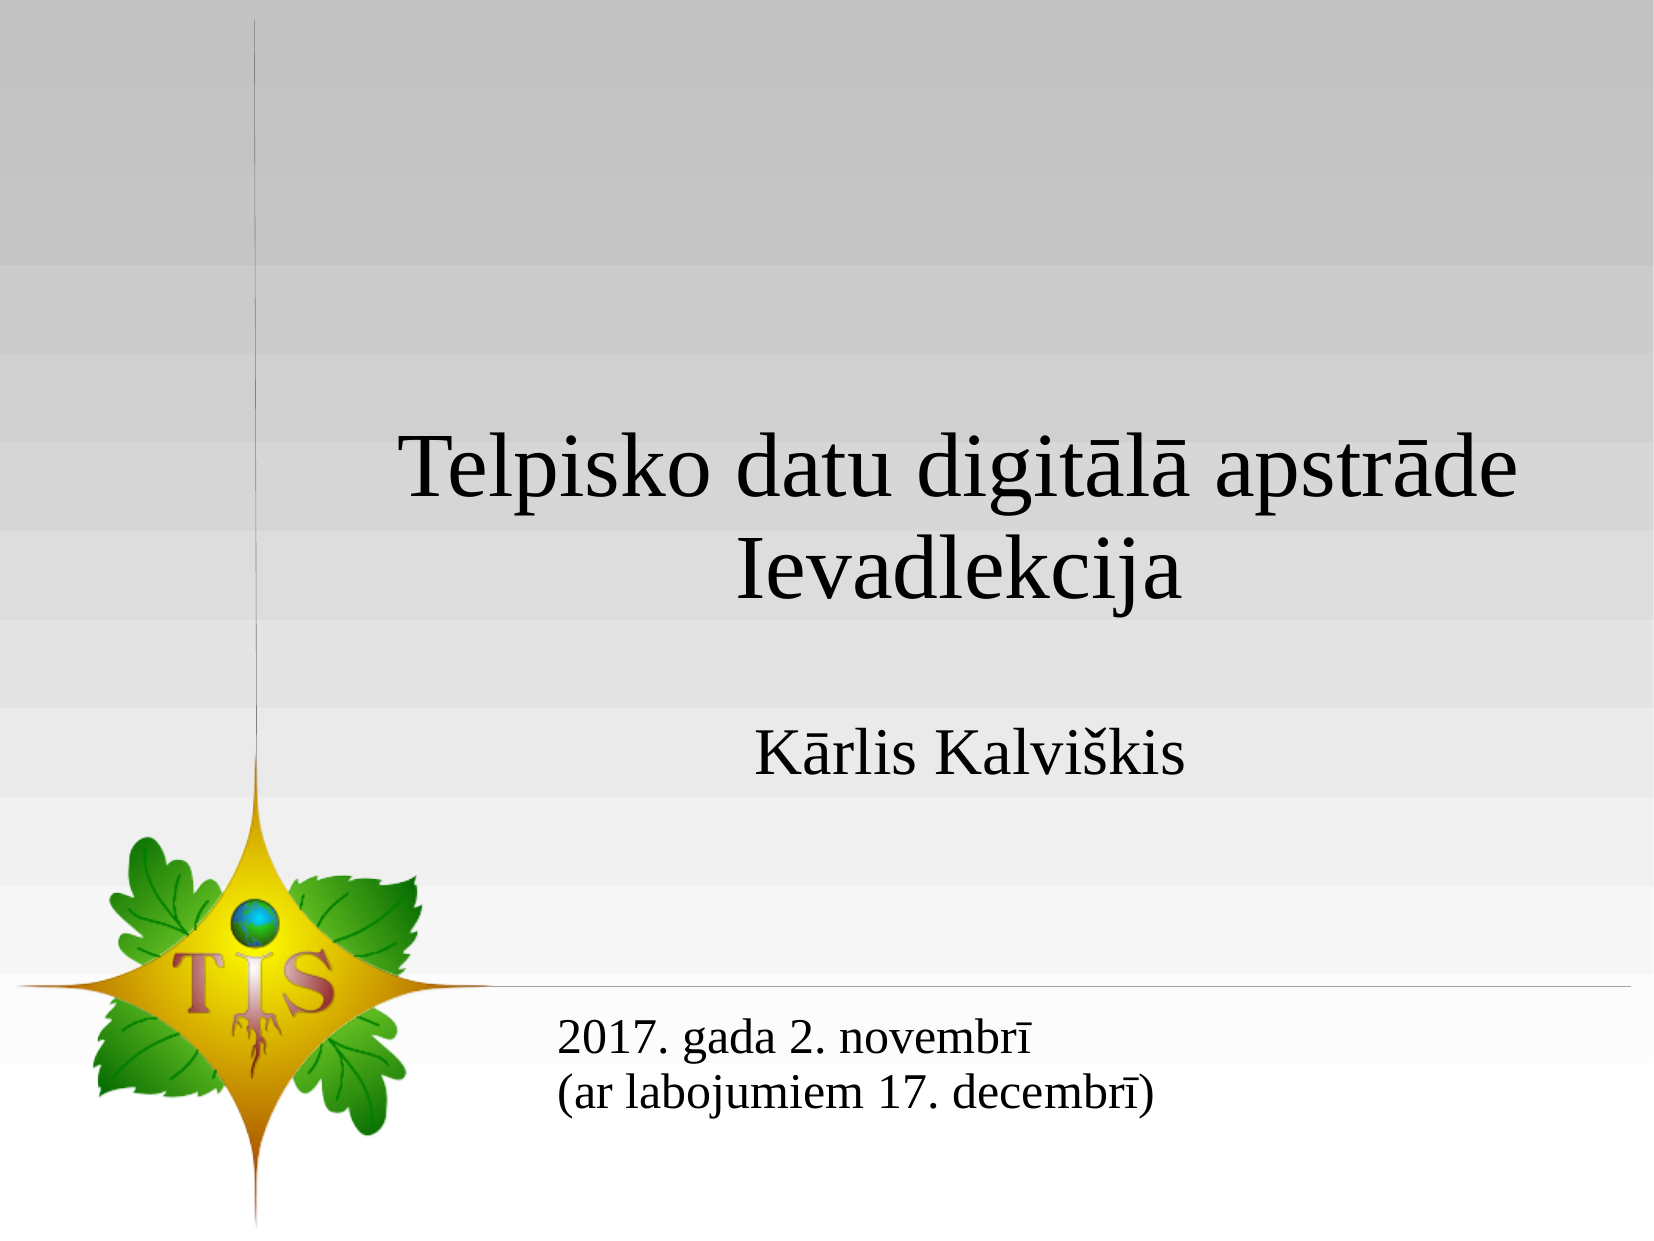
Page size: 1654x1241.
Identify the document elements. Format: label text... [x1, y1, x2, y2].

title Telpisko datu digitālā apstrāde Ievadlekcija [324, 413, 1595, 621]
picture [0, 0, 1654, 1241]
list 2017. gada 2. novembrī (ar labojumiem 17. decembrī) [486, 1009, 1630, 1241]
